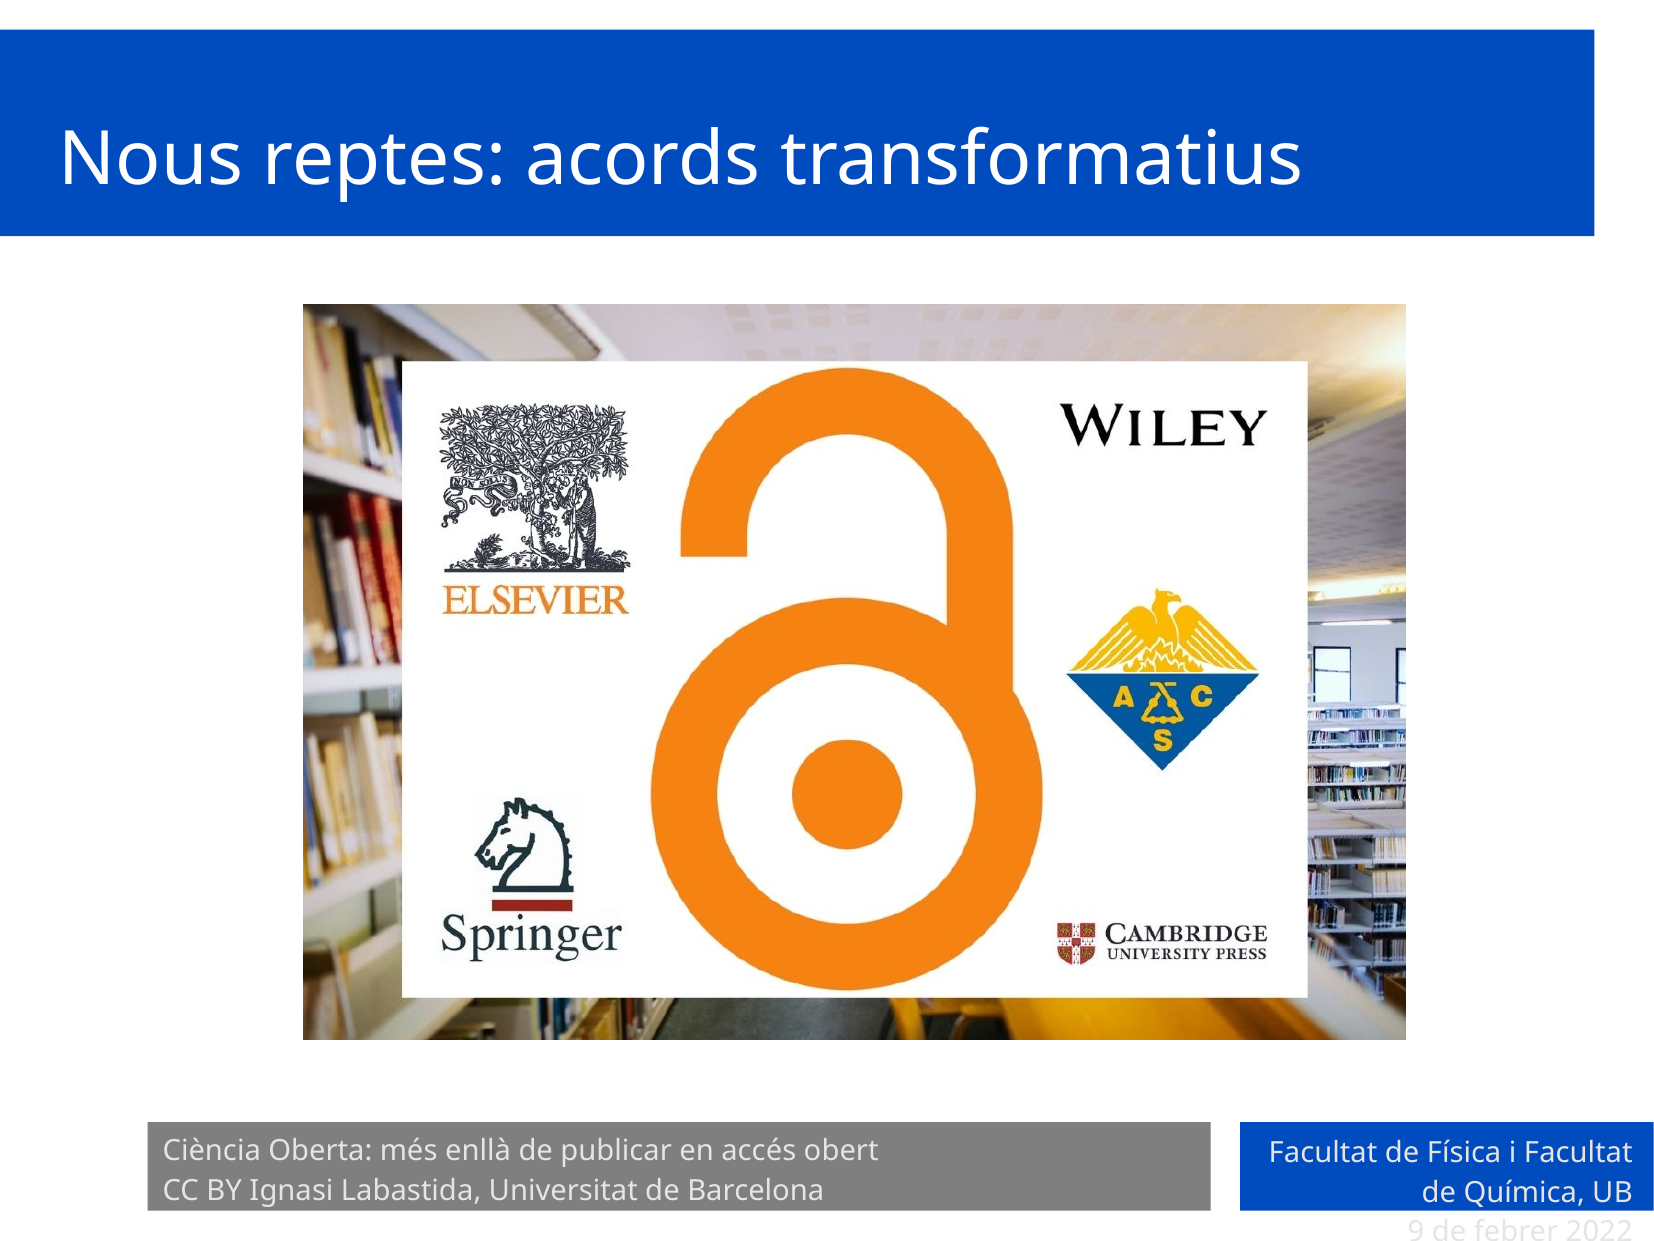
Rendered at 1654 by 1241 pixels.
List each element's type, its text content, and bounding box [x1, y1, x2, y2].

title Nous reptes: acords transformatius [59, 59, 1595, 207]
picture [303, 304, 1406, 1040]
